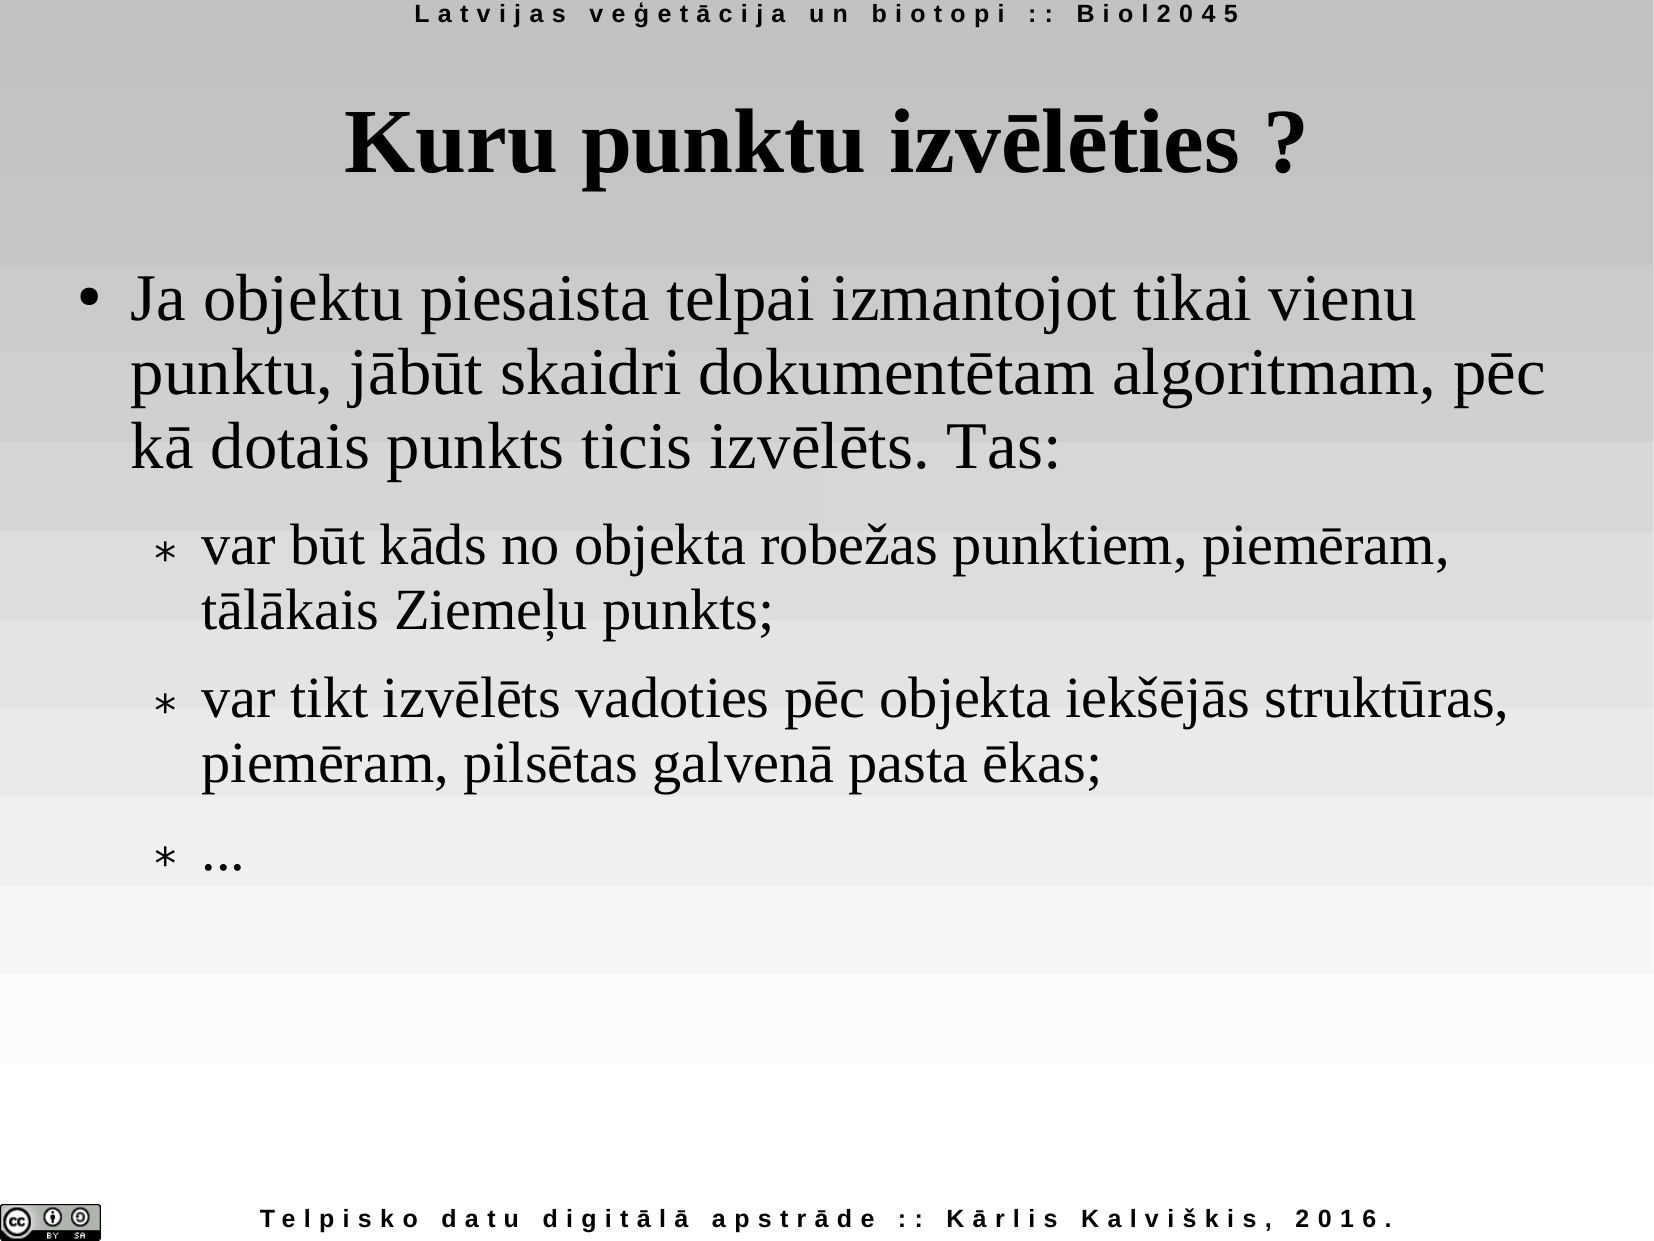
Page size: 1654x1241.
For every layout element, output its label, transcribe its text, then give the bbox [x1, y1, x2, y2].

title Kuru punktu izvēlēties ? [59, 37, 1596, 246]
picture [0, 0, 1654, 1241]
list Ja objektu piesaista telpai izmantojot tikai vienu punktu, jābūt skaidri dokumentētam algoritmam, pēc kā dotais punkts ticis izvēlēts. Tas: var būt kāds no objekta robežas punktiem, piemēram, tālākais Ziemeļu punkts; var tikt izvēlēts vadoties pēc objekta iekšējās struktūras, piemēram, pilsētas galvenā pasta ēkas; ... [59, 261, 1596, 981]
